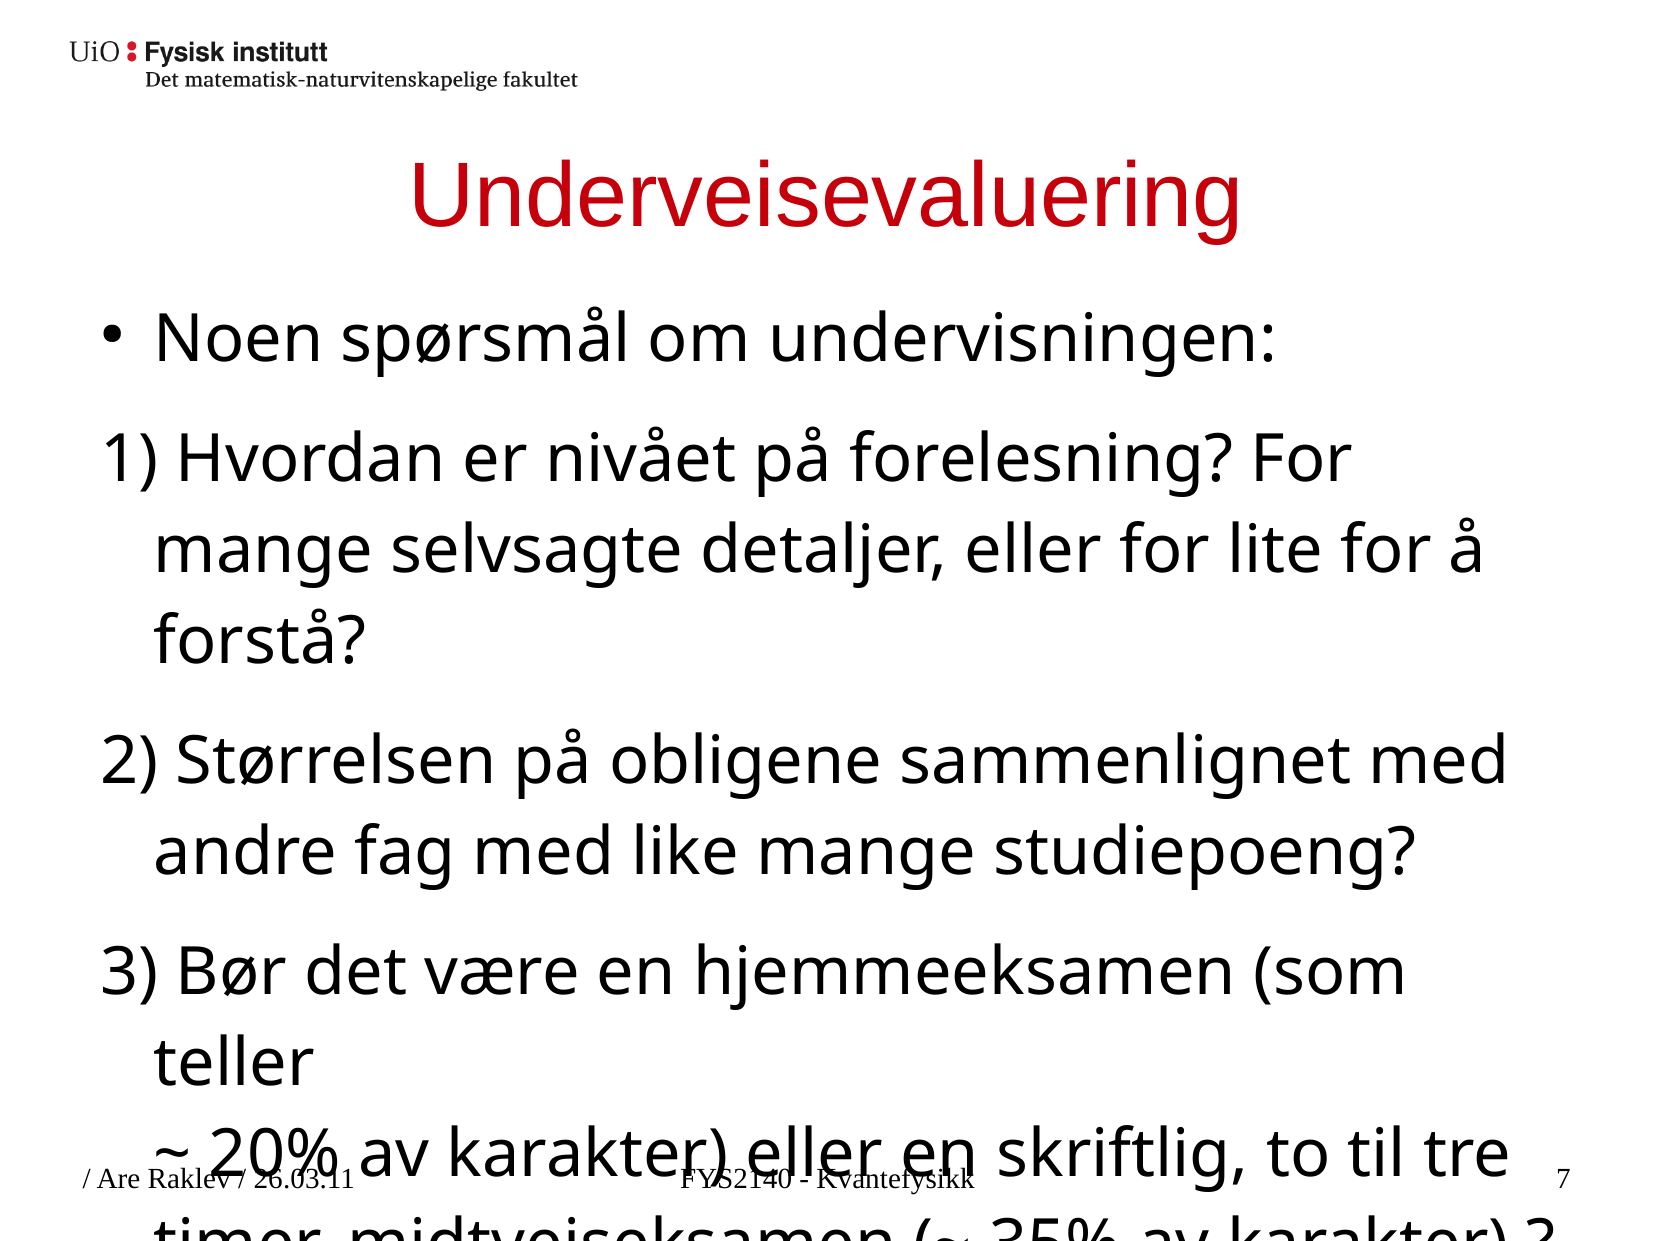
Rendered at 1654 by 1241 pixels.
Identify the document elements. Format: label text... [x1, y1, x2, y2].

picture [68, 37, 581, 93]
title Underveisevaluering [82, 90, 1571, 290]
list Noen spørsmål om undervisningen: Hvordan er nivået på forelesning? For mange selvsagte detaljer, eller for lite for å forstå? Størrelsen på obligene sammenlignet med andre fag med like mange studiepoeng? Bør det være en hjemmeeksamen (som teller ~ 20% av karakter) eller en skriftlig, to til tre timer, midtveiseksamen (~ 35% av karakter) ? Andre kommentarer & idéer. [82, 290, 1576, 1094]
